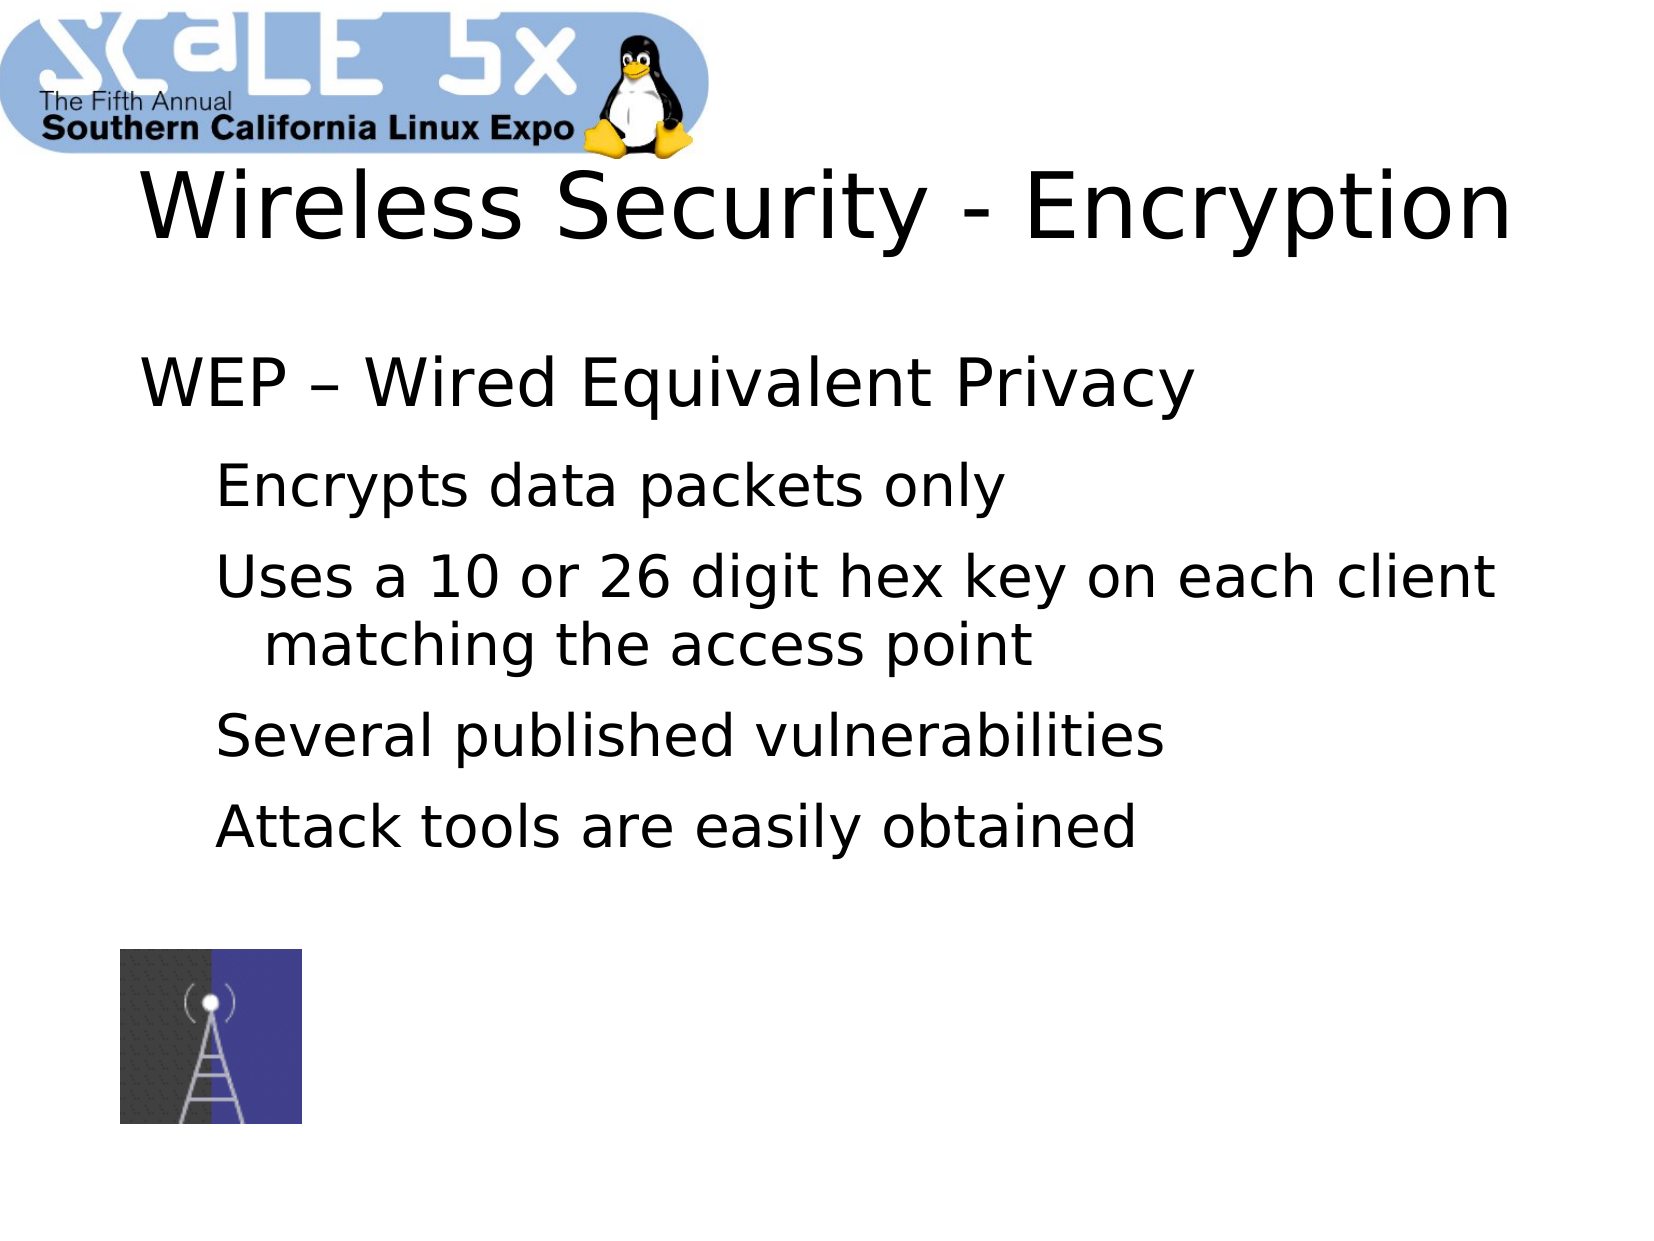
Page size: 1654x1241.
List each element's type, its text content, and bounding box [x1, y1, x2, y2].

list WEP – Wired Equivalent Privacy Encrypts data packets only Uses a 10 or 26 digit hex key on each client matching the access point Several published vulnerabilities Attack tools are easily obtained [121, 344, 1533, 1127]
picture [0, 3, 709, 159]
picture [120, 949, 302, 1124]
title Wireless Security - Encryption [121, 102, 1533, 311]
